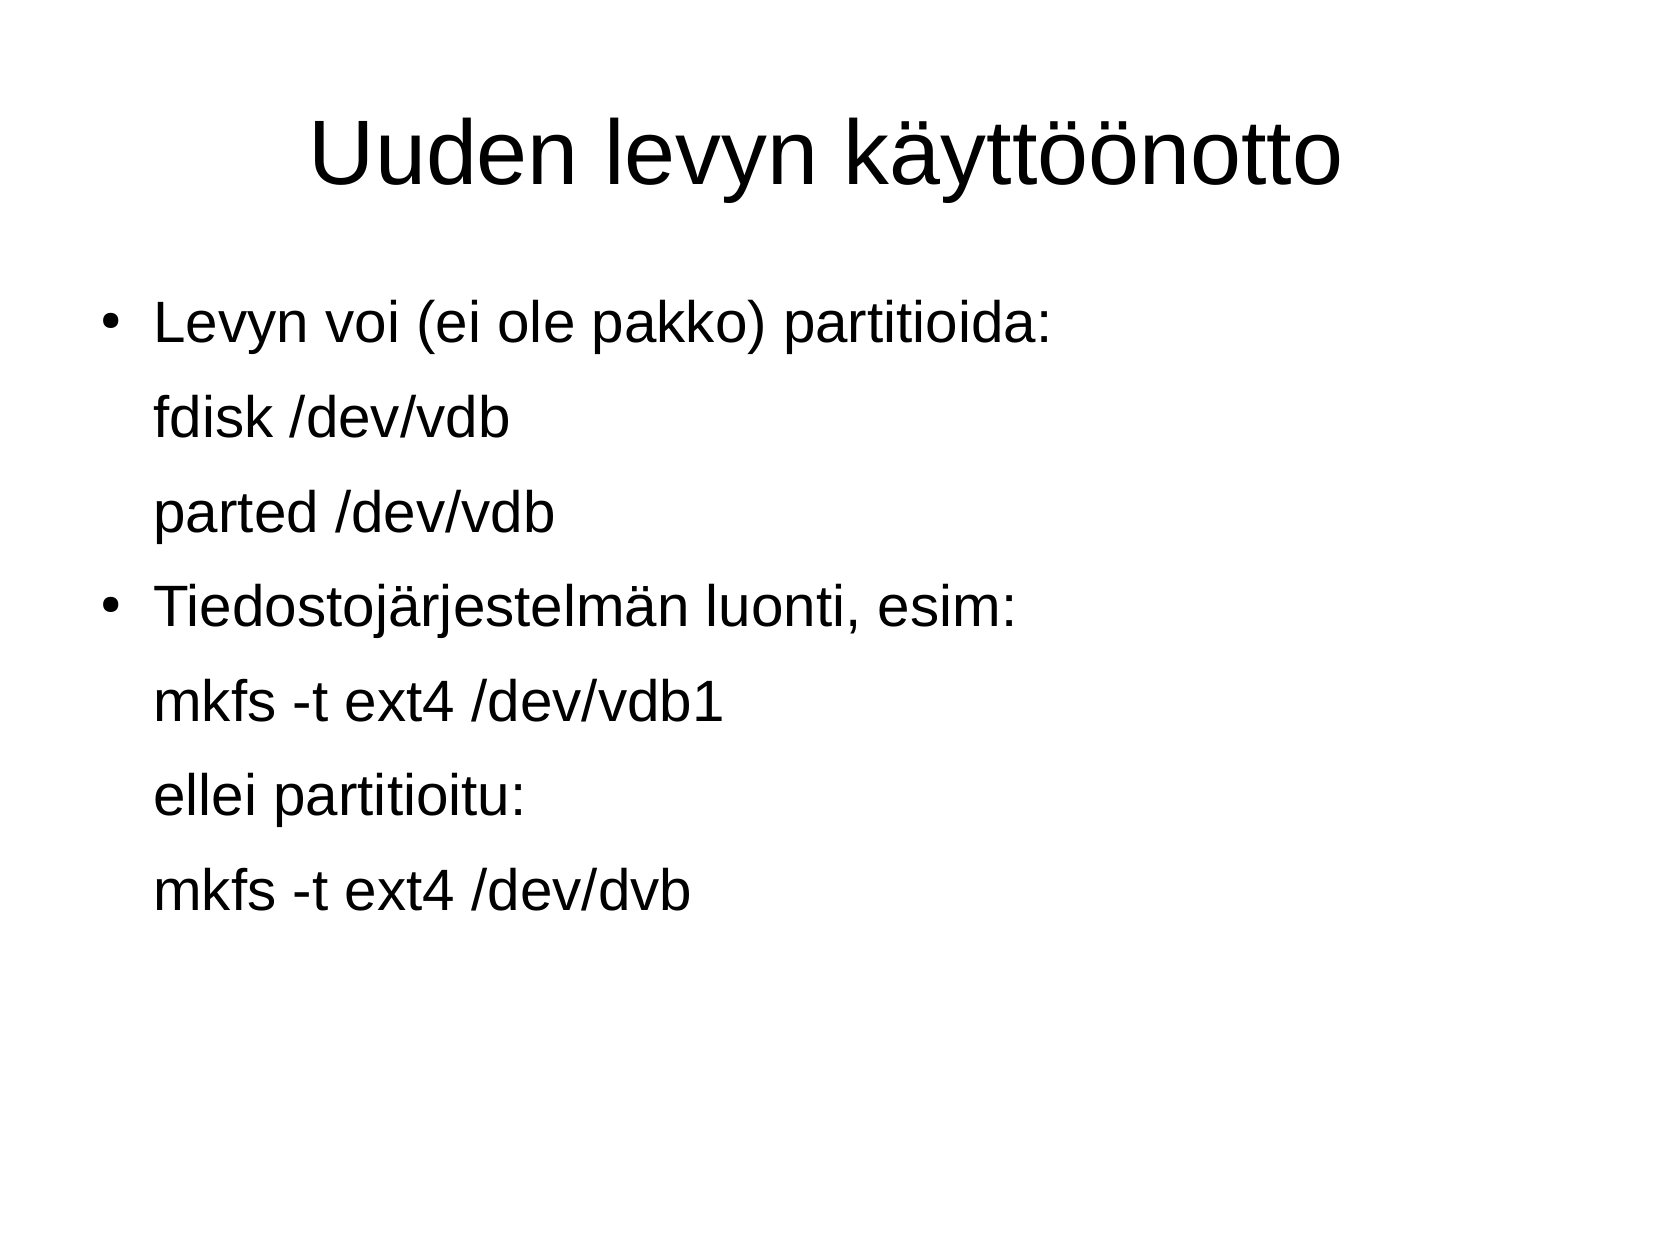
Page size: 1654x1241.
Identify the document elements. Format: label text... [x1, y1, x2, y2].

title Uuden levyn käyttöönotto [82, 49, 1571, 257]
list Levyn voi (ei ole pakko) partitioida: fdisk /dev/vdb parted /dev/vdb Tiedostojärjestelmän luonti, esim: mkfs -t ext4 /dev/vdb1 ellei partitioitu: mkfs -t ext4 /dev/dvb [82, 290, 1571, 1010]
